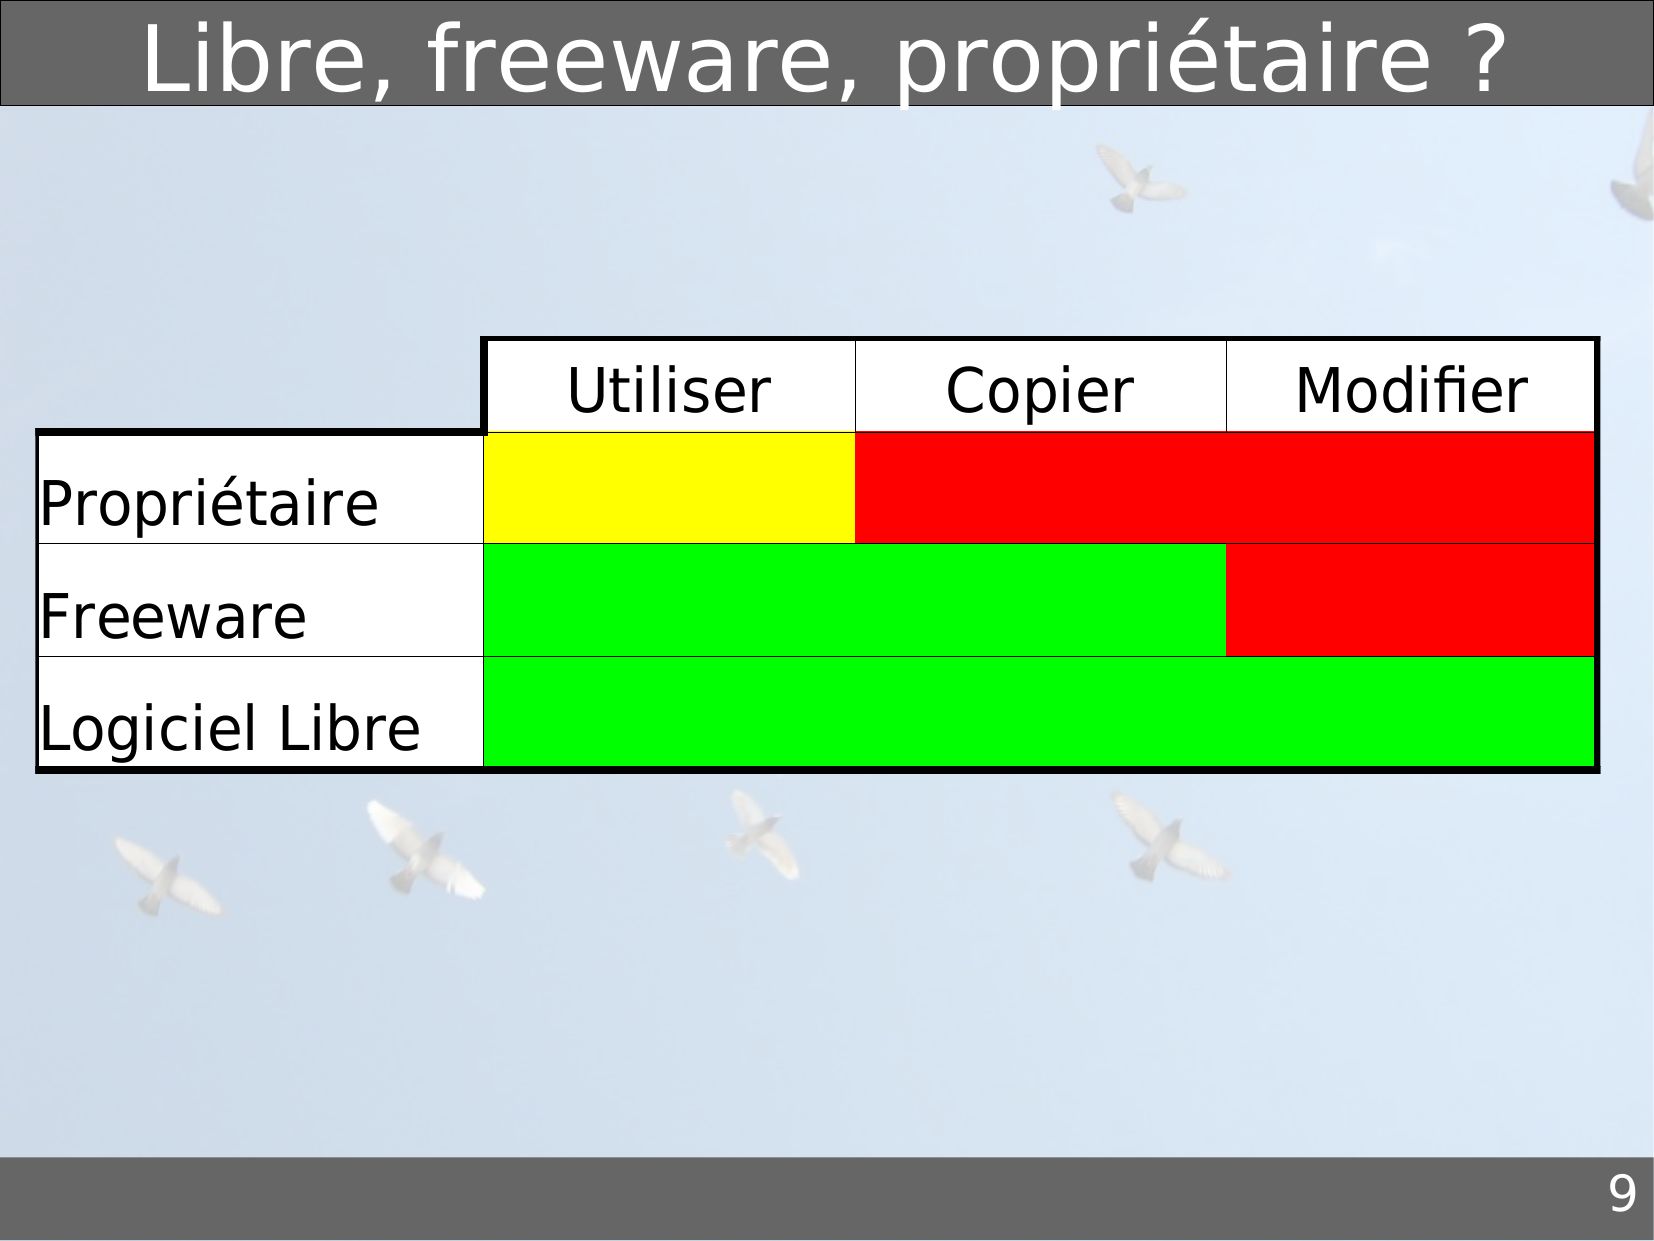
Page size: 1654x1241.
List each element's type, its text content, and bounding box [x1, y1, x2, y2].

chart [35, 336, 1601, 970]
title Libre, freeware, propriétaire ? [0, 0, 1654, 120]
